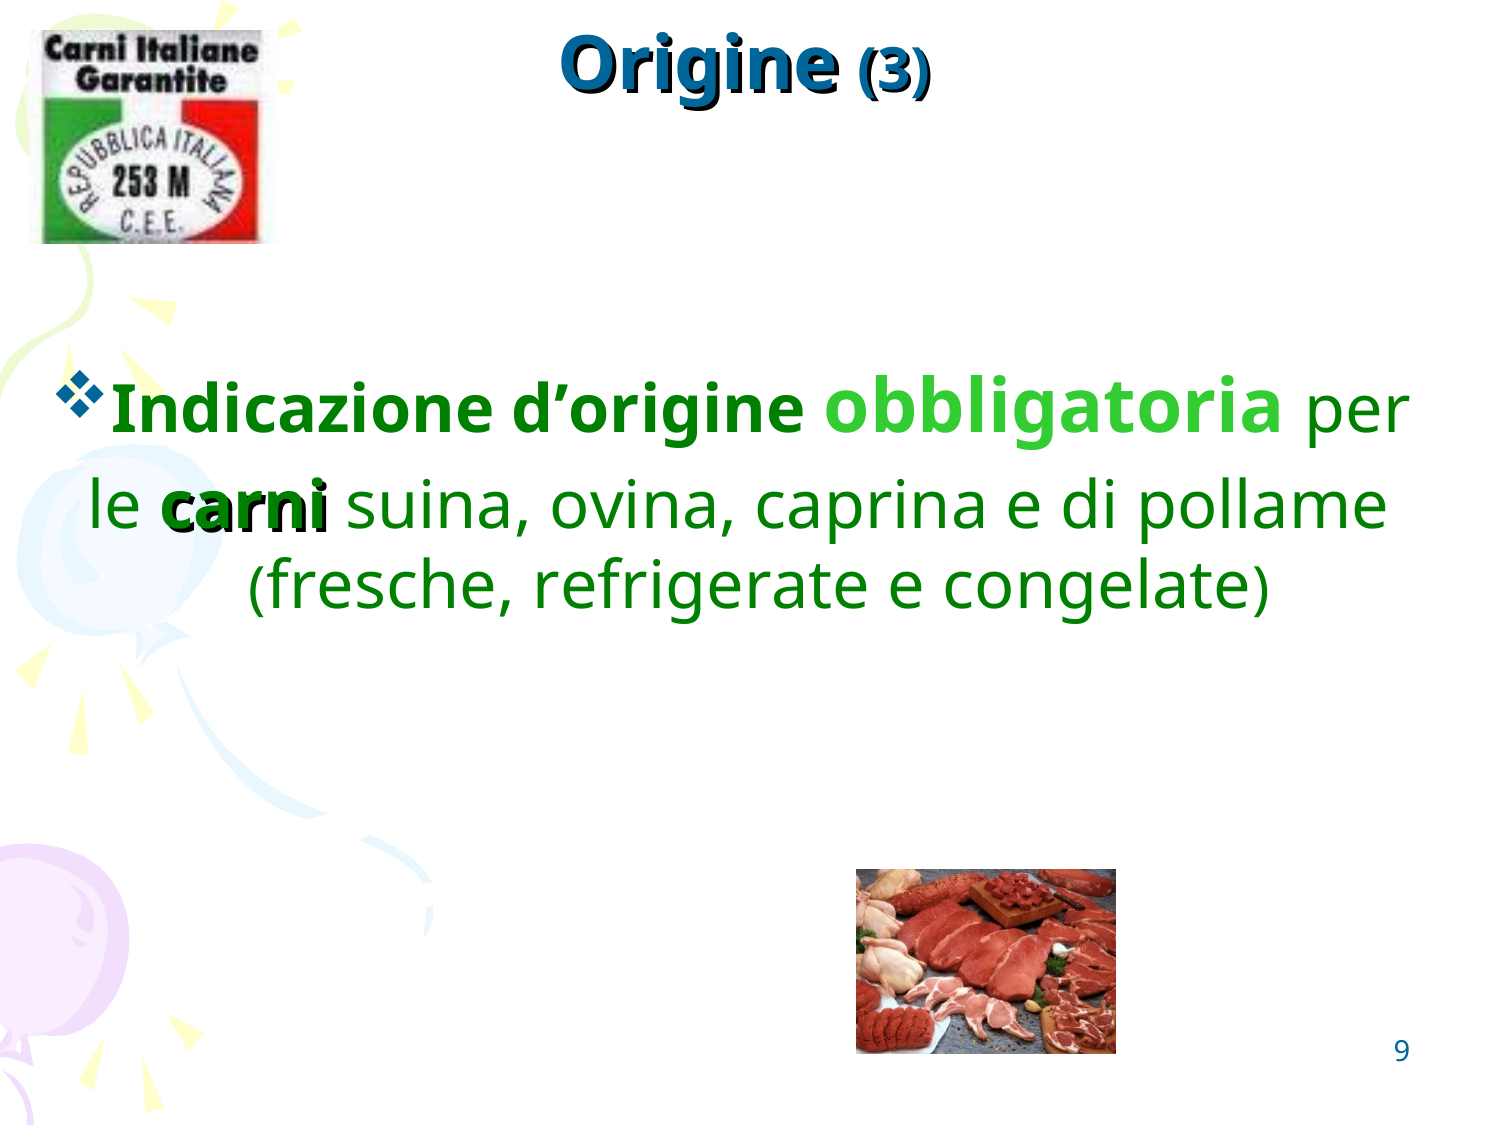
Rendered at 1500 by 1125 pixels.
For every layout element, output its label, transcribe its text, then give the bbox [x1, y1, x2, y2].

title Origine (3) [76, 0, 1412, 114]
picture [29, 30, 278, 244]
text_box <numero> [1074, 1024, 1426, 1100]
picture [856, 869, 1116, 1054]
list Indicazione d’origine obbligatoria per le carni suina, ovina, caprina e di pollame (fresche, refrigerate e congelate) [29, 349, 1449, 906]
